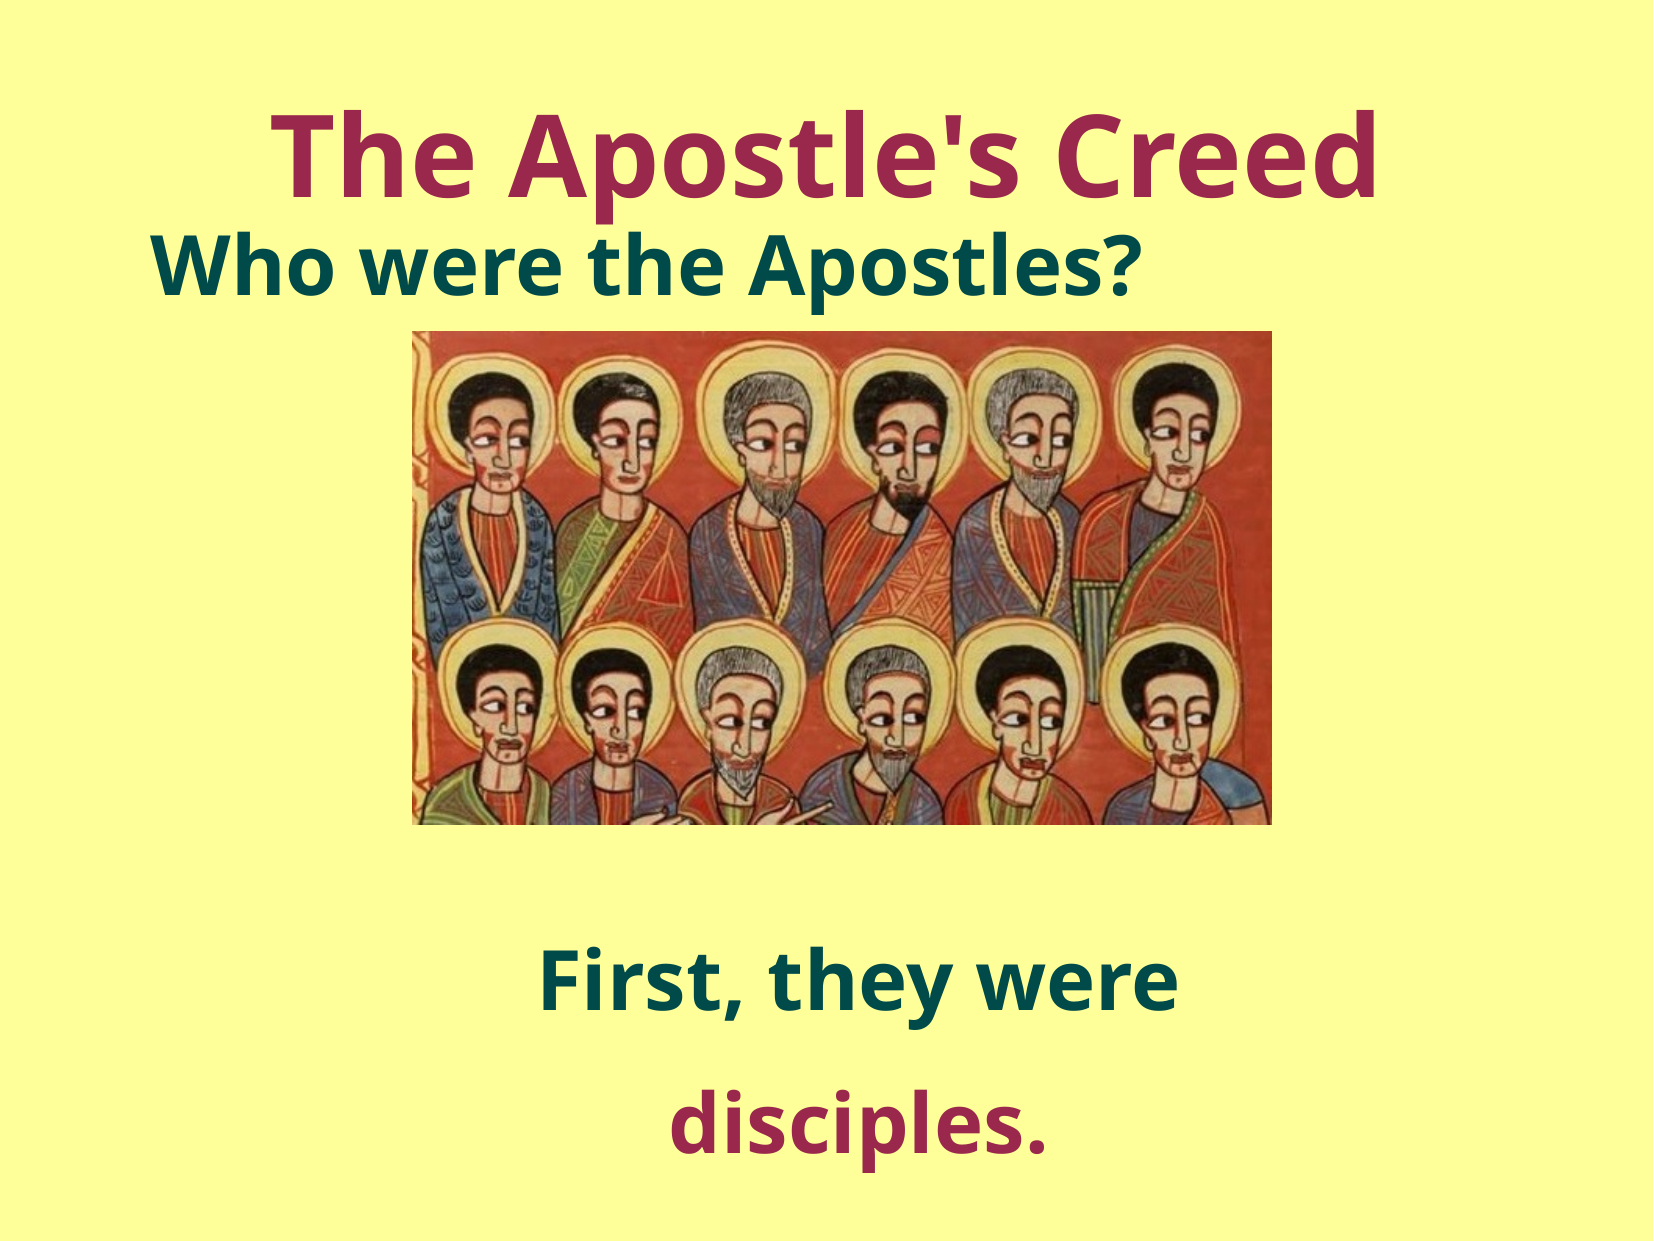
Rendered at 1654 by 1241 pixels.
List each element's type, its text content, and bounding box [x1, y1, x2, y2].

list Who were the Apostles? First, they were disciples. [79, 206, 1568, 1241]
title The Apostle's Creed [82, 49, 1571, 257]
picture [412, 331, 1272, 826]
